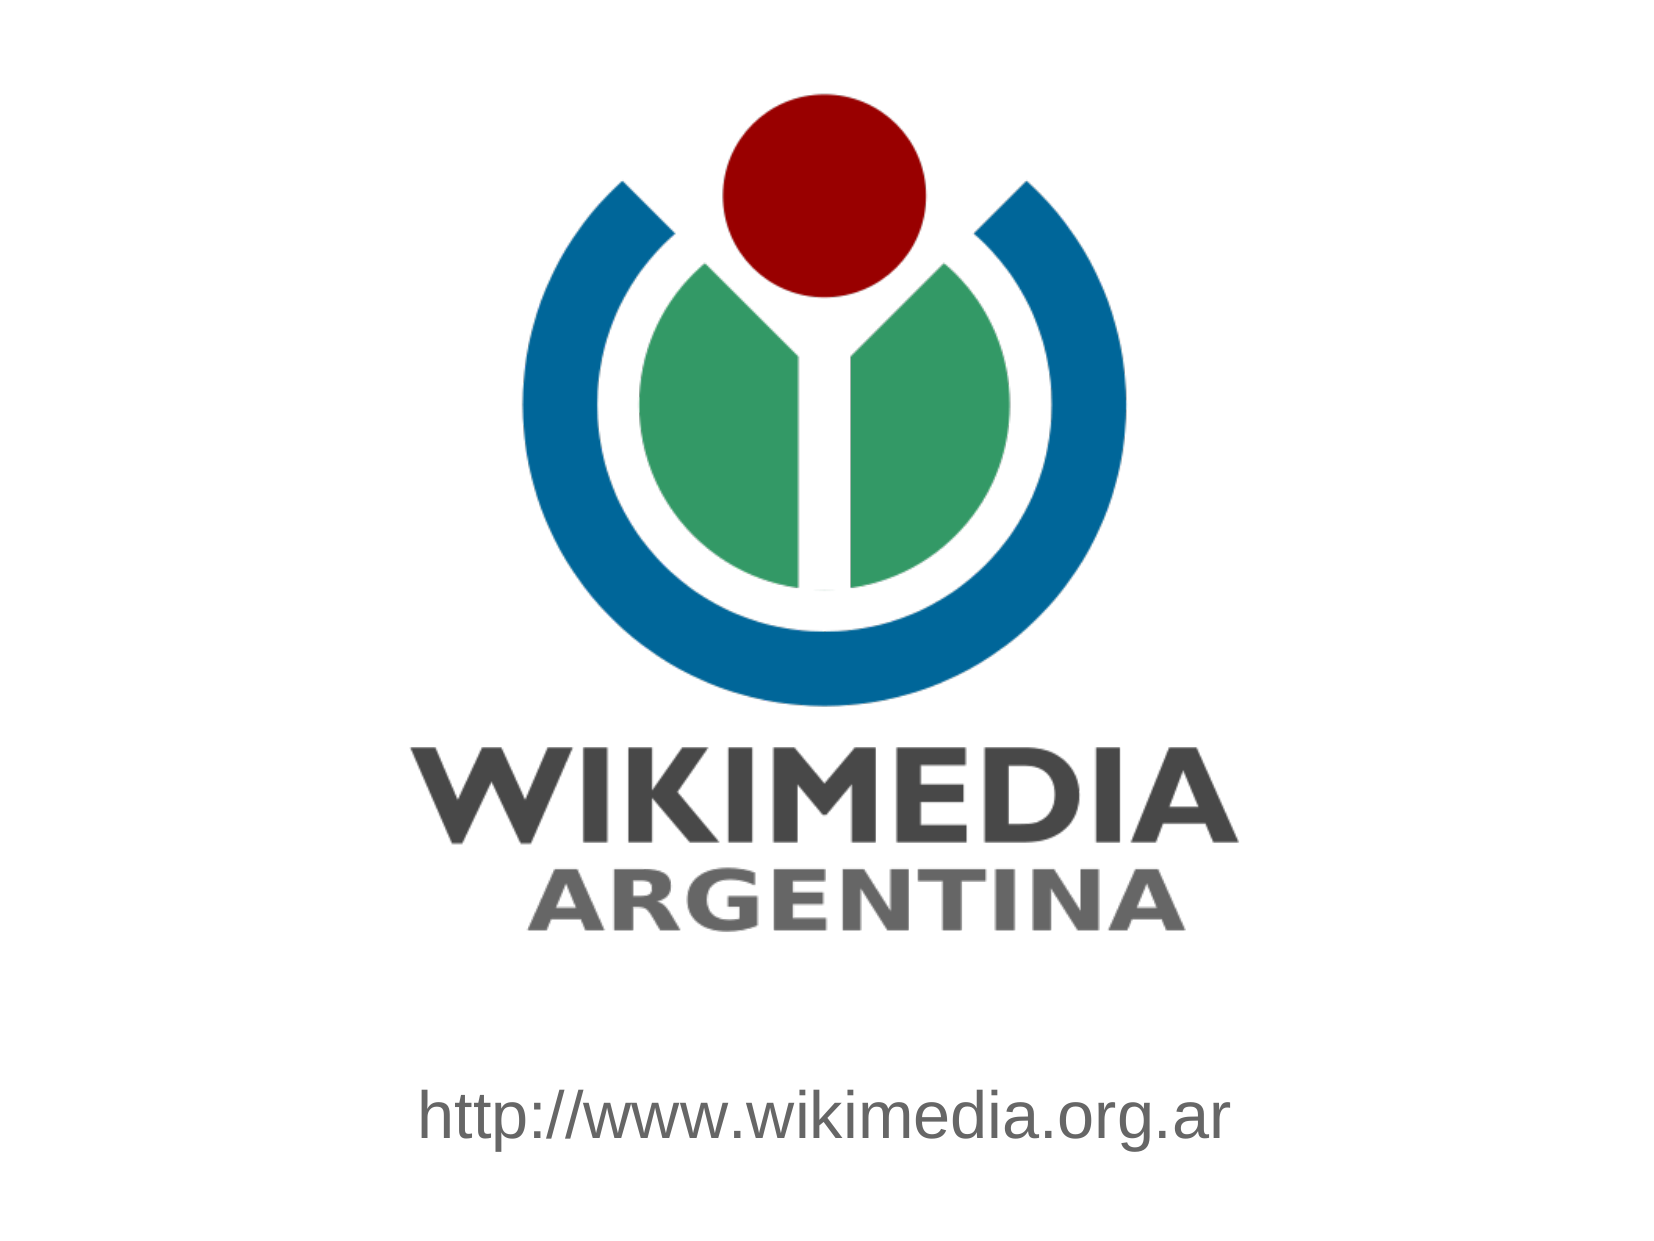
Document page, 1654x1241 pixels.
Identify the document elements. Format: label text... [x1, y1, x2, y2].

text_box http://www.wikimedia.org.ar [75, 1043, 1576, 1188]
picture [358, 55, 1297, 993]
